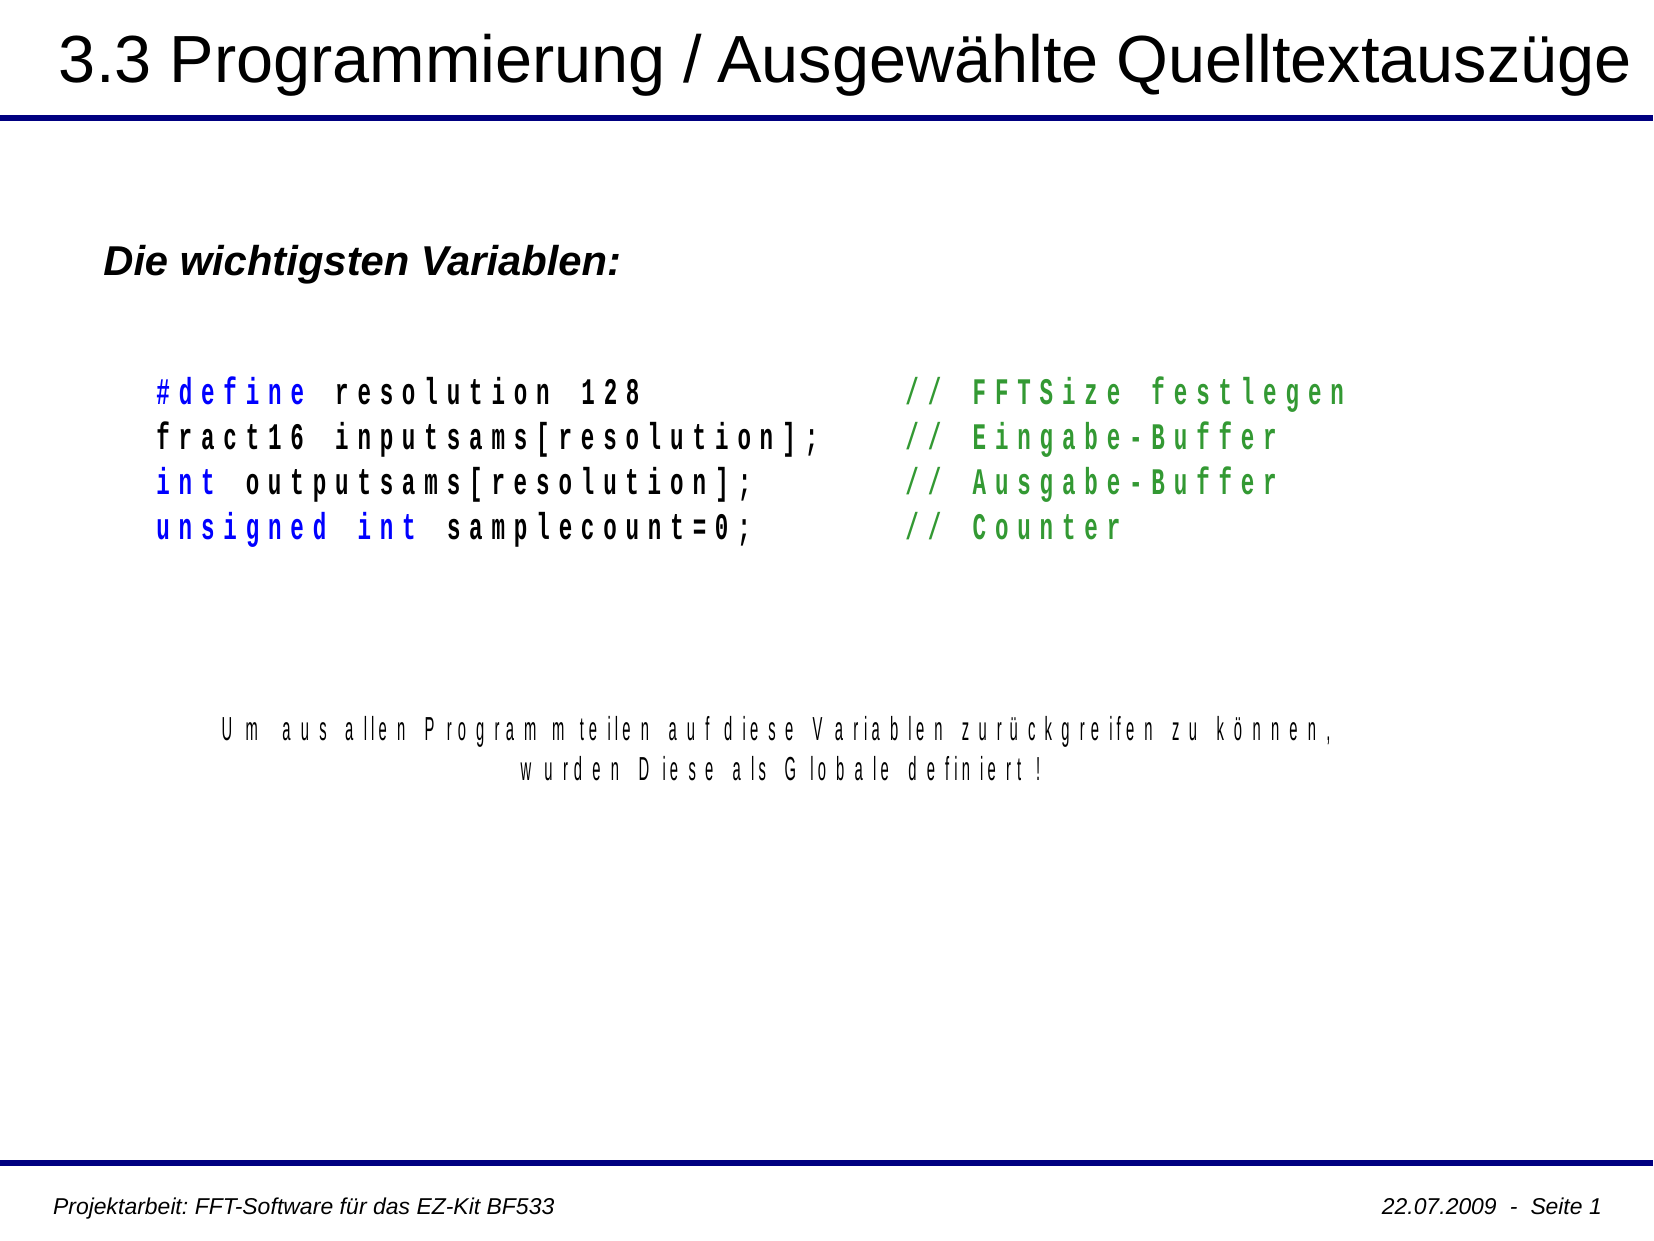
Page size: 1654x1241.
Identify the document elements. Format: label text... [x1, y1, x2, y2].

picture [206, 699, 1363, 798]
picture [140, 363, 1477, 562]
title 3.3 Programmierung / Ausgewählte Quelltextauszüge [58, 0, 1654, 119]
title Projektarbeit: FFT-Software für das EZ-Kit BF533 22.07.2009 - Seite 1 [53, 1191, 1654, 1222]
text_box Die wichtigsten Variablen: [88, 206, 680, 269]
